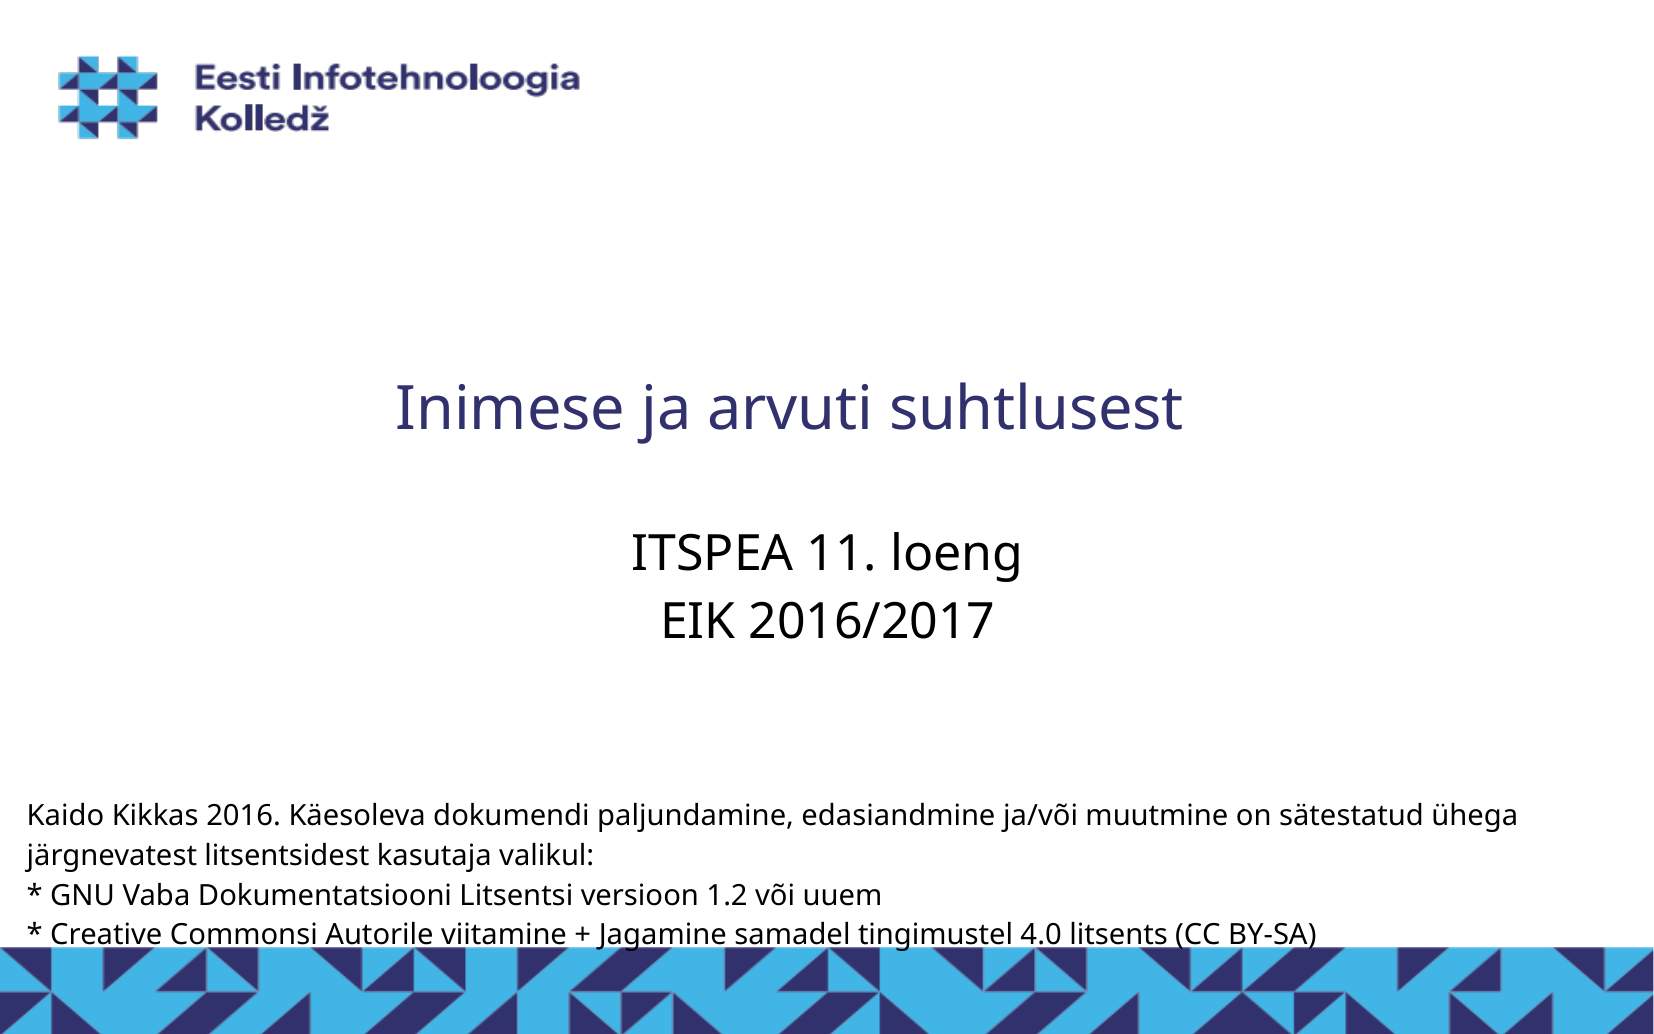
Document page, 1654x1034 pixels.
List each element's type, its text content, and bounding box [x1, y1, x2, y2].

text_box Kaido Kikkas 2016. Käesoleva dokumendi paljundamine, edasiandmine ja/või muutmine on sätestatud ühega järgnevatest litsentsidest kasutaja valikul: * GNU Vaba Dokumentatsiooni Litsentsi versioon 1.2 või uuem * Creative Commonsi Autorile viitamine + Jagamine samadel tingimustel 4.0 litsents (CC BY-SA) [11, 786, 1550, 957]
title Inimese ja arvuti suhtlusest [222, 319, 1359, 493]
subtitle ITSPEA 11. loeng EIK 2016/2017 [259, 518, 1396, 651]
